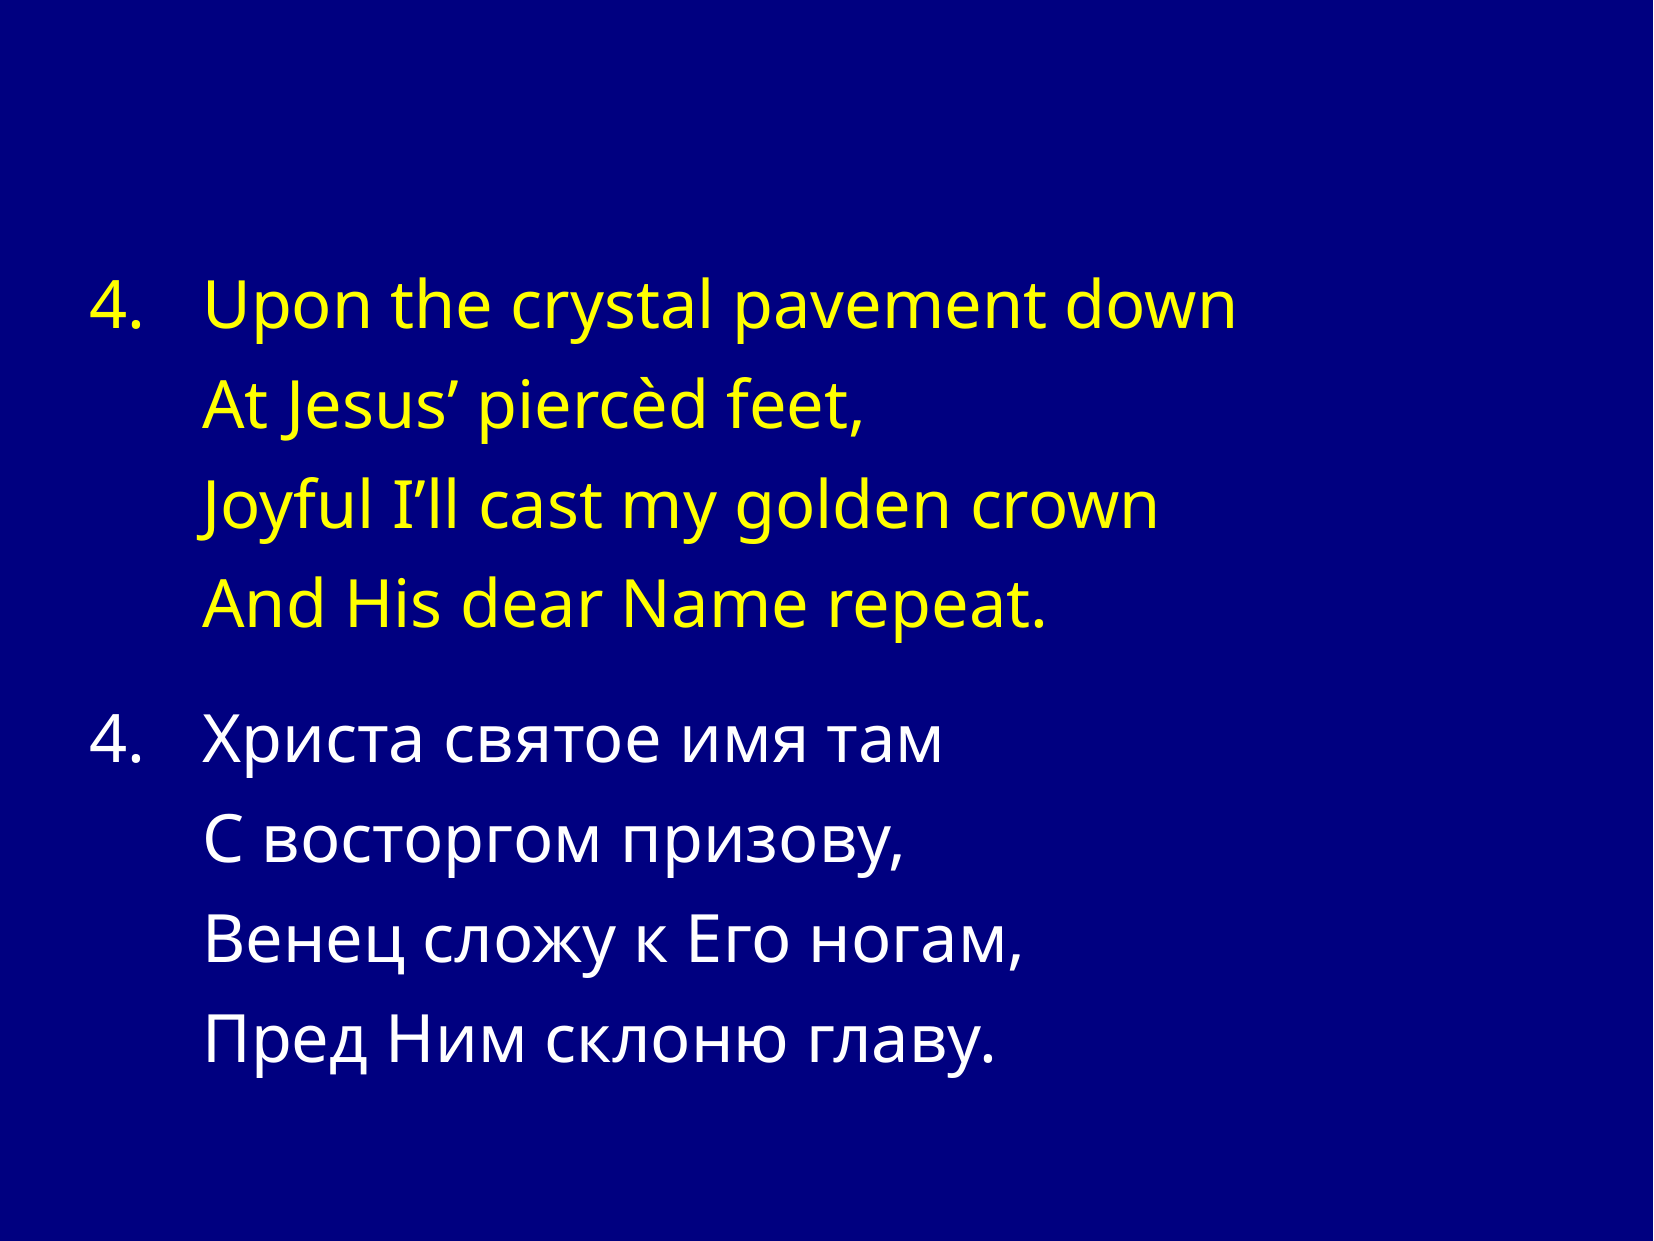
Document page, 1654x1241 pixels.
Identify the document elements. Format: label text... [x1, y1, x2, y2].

text_box 4. Христа святое имя там С восторгом призову, Венец сложу к Его ногам, Пред Ним склоню главу. [75, 675, 1576, 1163]
text_box 4. Upon the crystal pavement down At Jesus’ piercèd feet, Joyful I’ll cast my golden crown And His dear Name repeat. [75, 150, 1576, 638]
